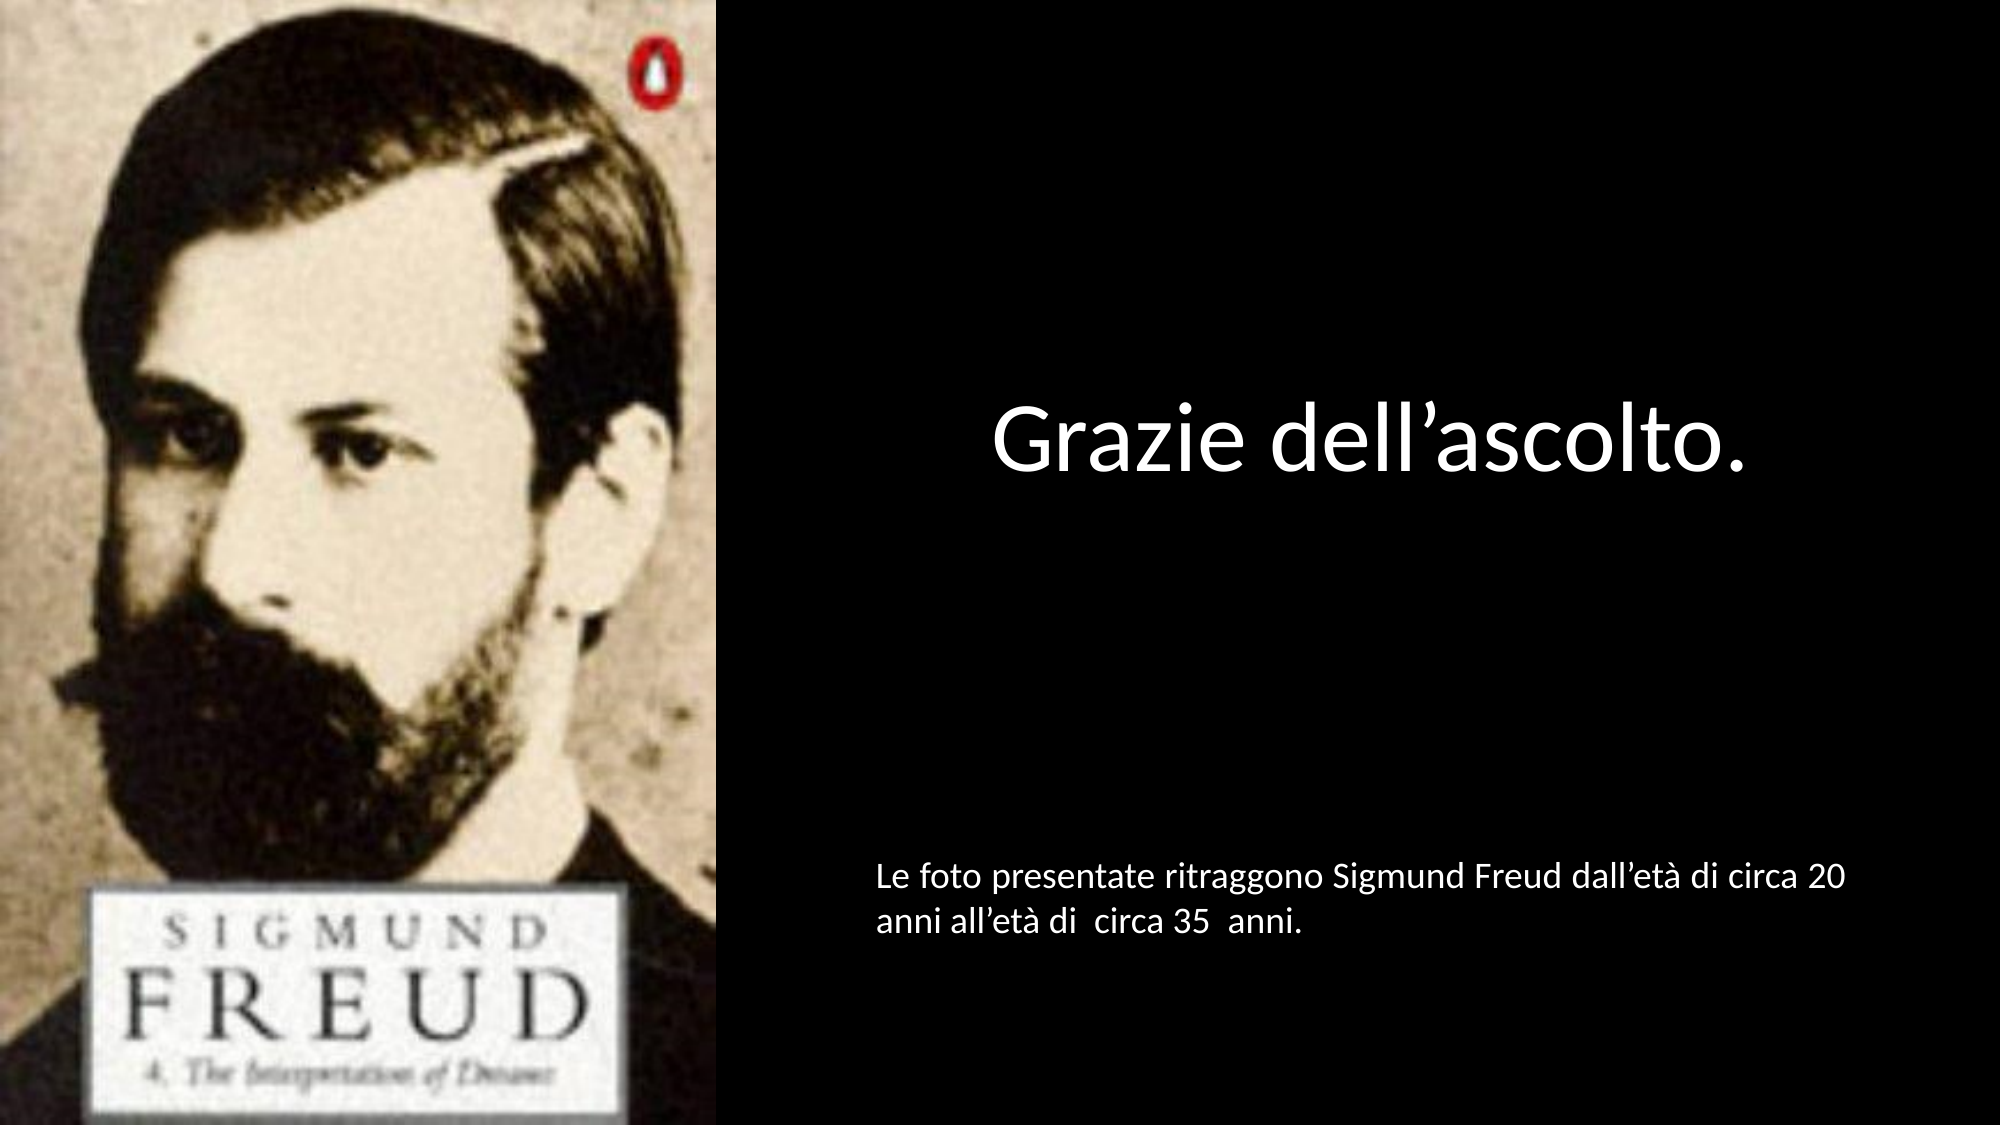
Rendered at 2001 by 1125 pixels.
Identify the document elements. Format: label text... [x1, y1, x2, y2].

picture [0, 0, 716, 1125]
text_box Grazie dell’ascolto. Le foto presentate ritraggono Sigmund Freud dall’età di circa 20 anni all’età di circa 35 anni. [860, 4, 1927, 1125]
